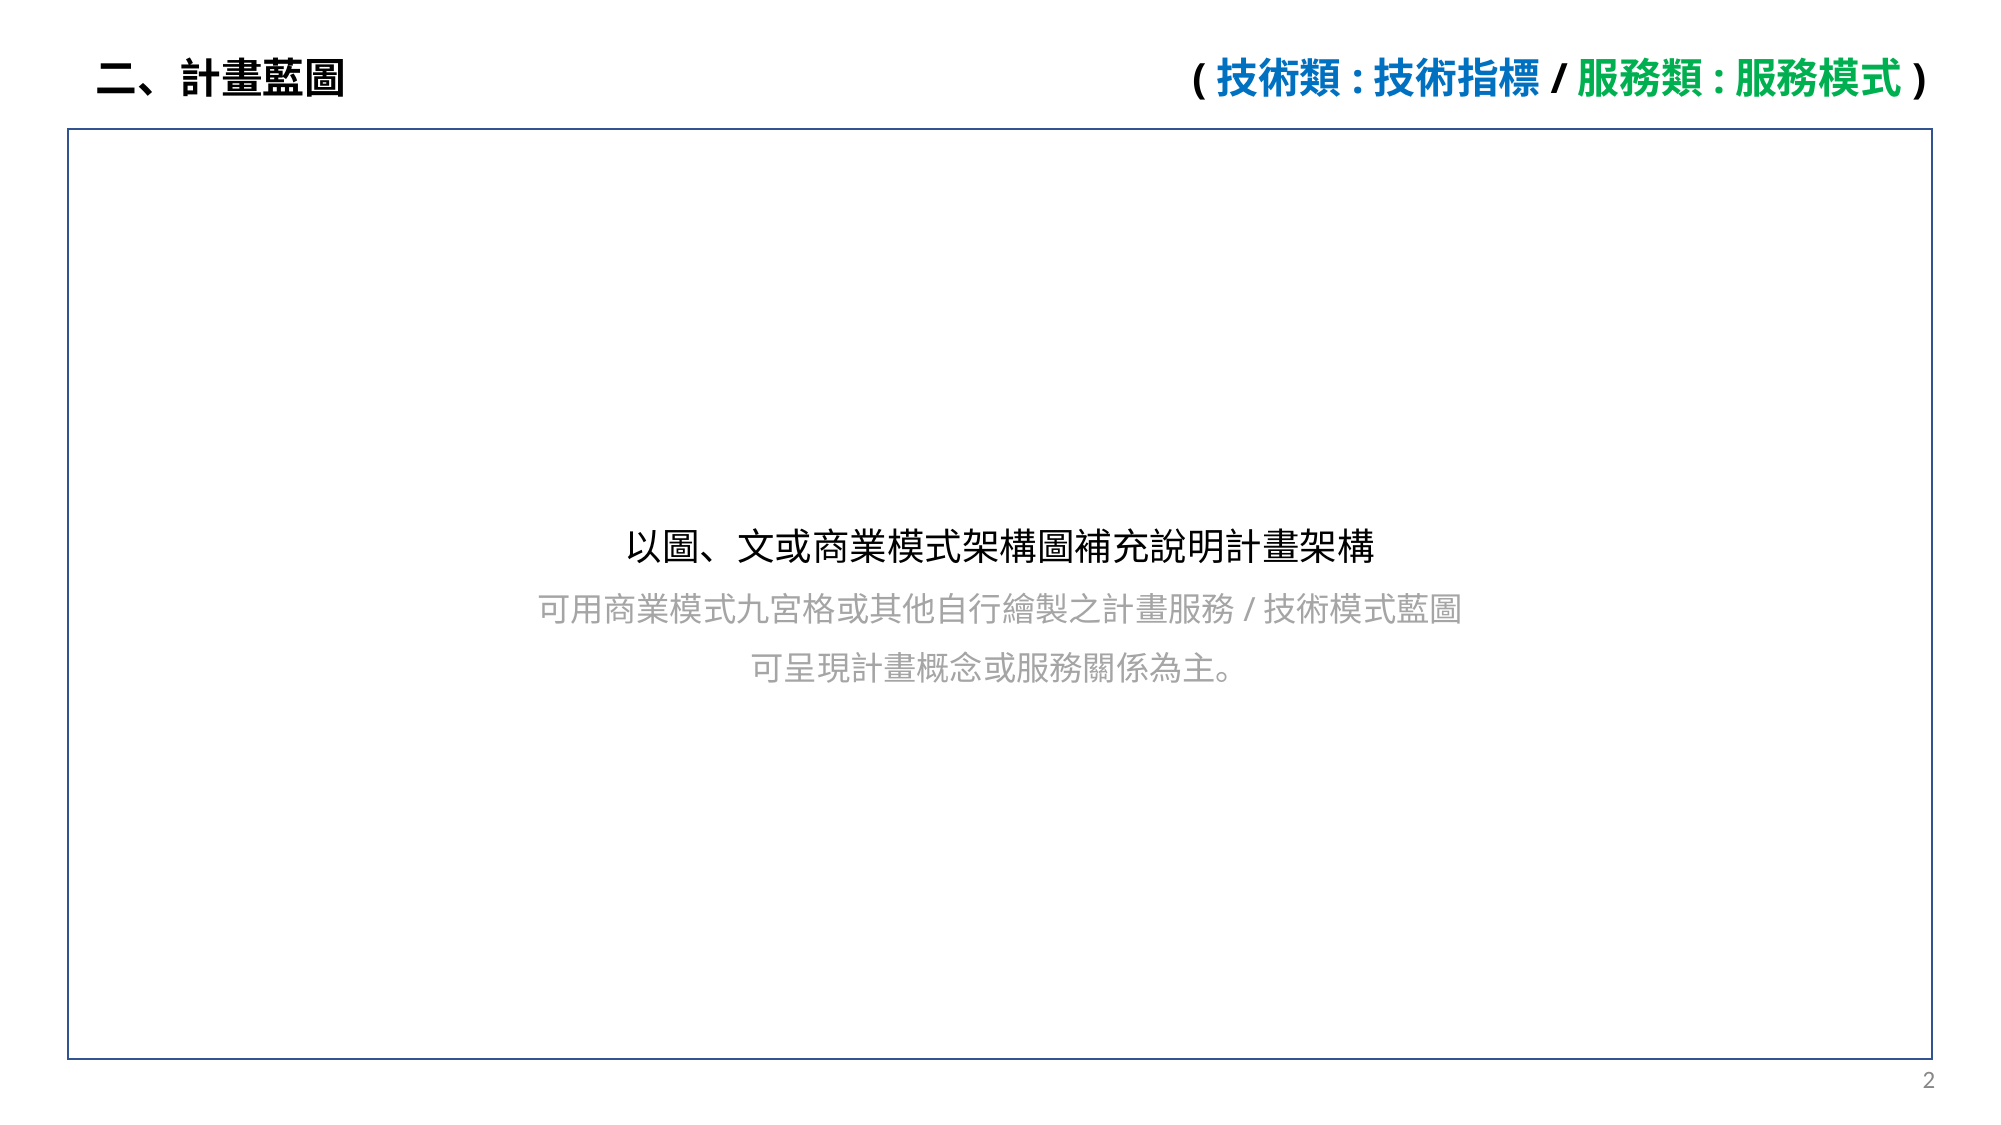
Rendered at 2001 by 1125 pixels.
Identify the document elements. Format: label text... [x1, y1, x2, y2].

footer 2 [1799, 1048, 2000, 1109]
text_box 二、計畫藍圖 (技術類:技術指標/服務類:服務模式) [80, 44, 1948, 110]
text_box 以圖、文或商業模式架構圖補充說明計畫架構 可用商業模式九宮格或其他自行繪製之計畫服務/技術模式藍圖 可呈現計畫概念或服務關係為主。 [68, 128, 1932, 1059]
